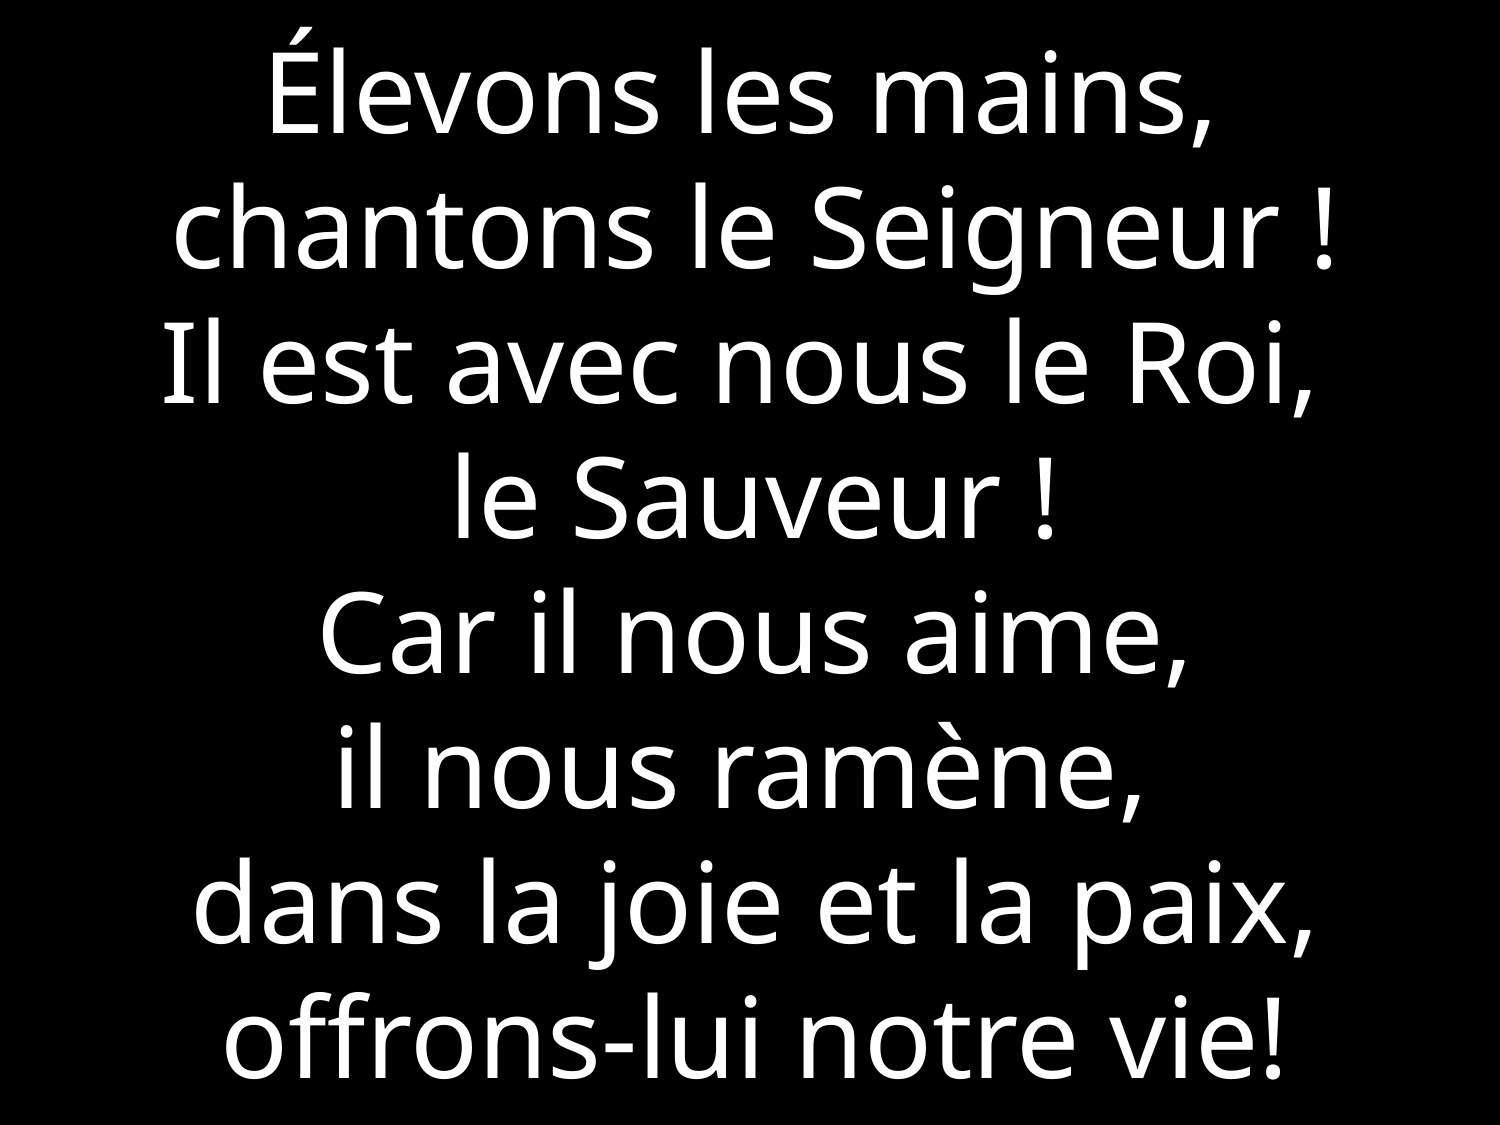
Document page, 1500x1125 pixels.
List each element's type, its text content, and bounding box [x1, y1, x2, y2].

subtitle Élevons les mains, chantons le Seigneur ! Il est avec nous le Roi, le Sauveur ! Car il nous aime, il nous ramène, dans la joie et la paix, offrons-lui notre vie! [23, 13, 1488, 1113]
